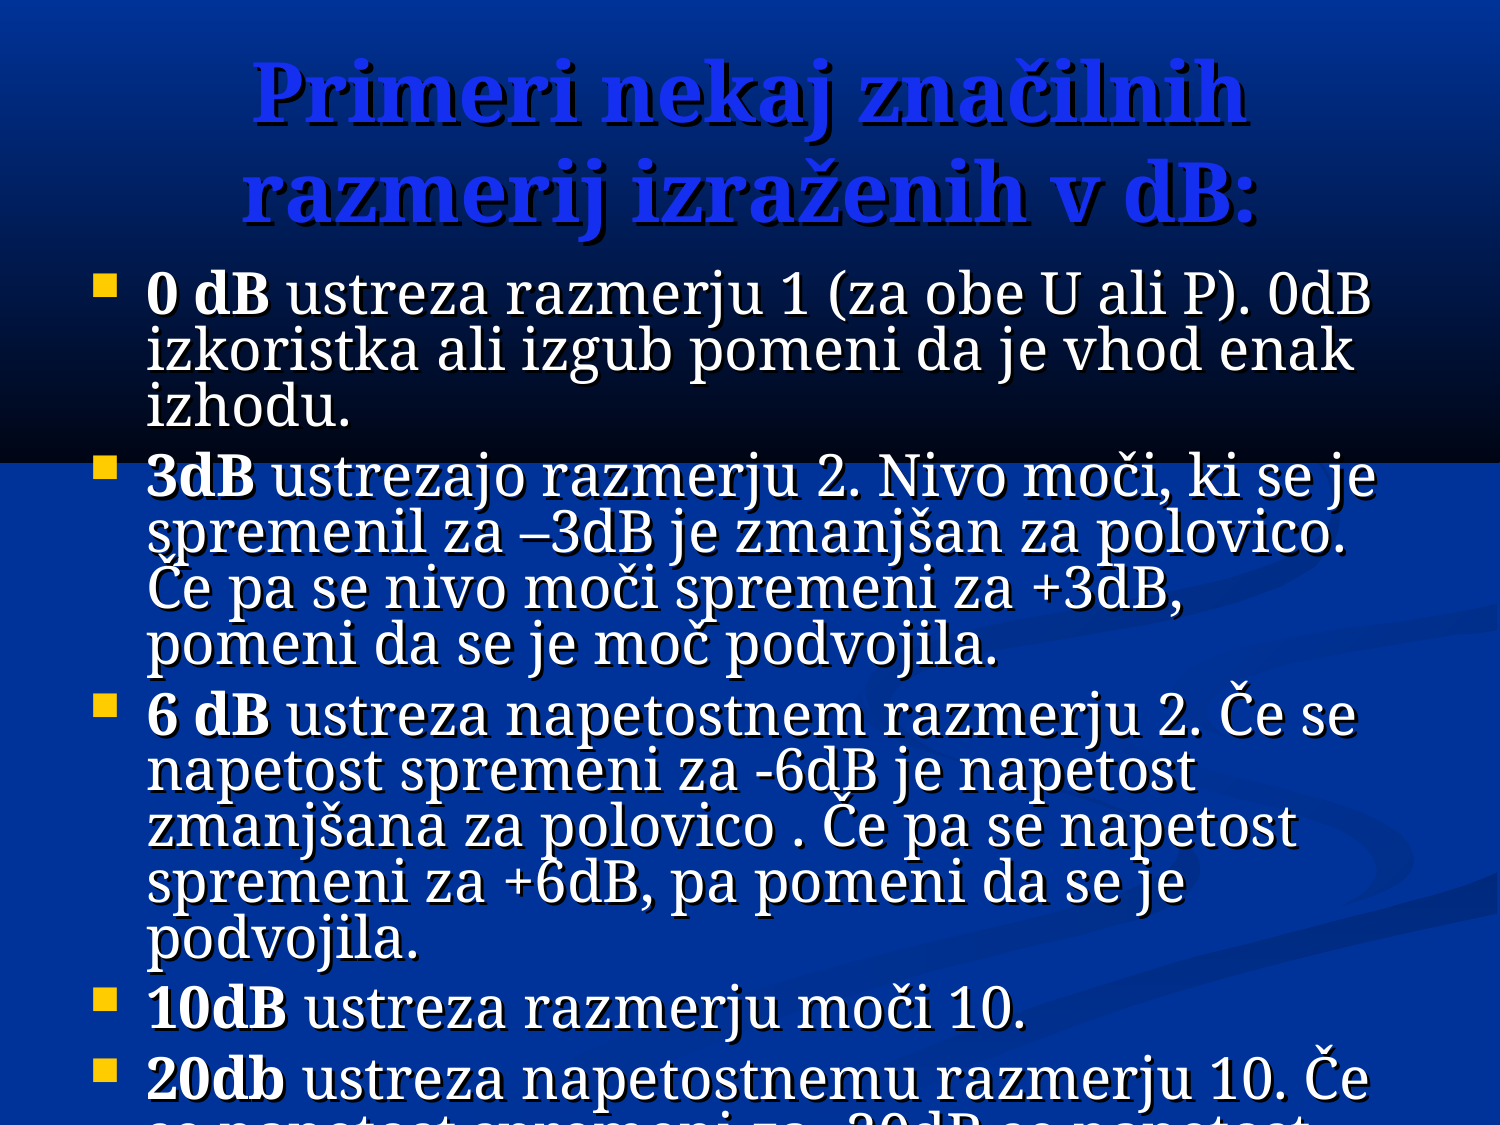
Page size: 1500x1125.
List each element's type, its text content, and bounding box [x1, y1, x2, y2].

title Primeri nekaj značilnih razmerij izraženih v dB: [75, 31, 1426, 247]
list 0 dB ustreza razmerju 1 (za obe U ali P). 0dB izkoristka ali izgub pomeni da je vhod enak izhodu. 3dB ustrezajo razmerju 2. Nivo moči, ki se je spremenil za –3dB je zmanjšan za polovico. Če pa se nivo moči spremeni za +3dB, pomeni da se je moč podvojila. 6 dB ustreza napetostnem razmerju 2. Če se napetost spremeni za -6dB je napetost zmanjšana za polovico . Če pa se napetost spremeni za +6dB, pa pomeni da se je podvojila. 10dB ustreza razmerju moči 10. 20db ustreza napetostnemu razmerju 10. Če se napetost spremeni za -20dB se napetost zmanjša za 10krat [75, 262, 1426, 1120]
